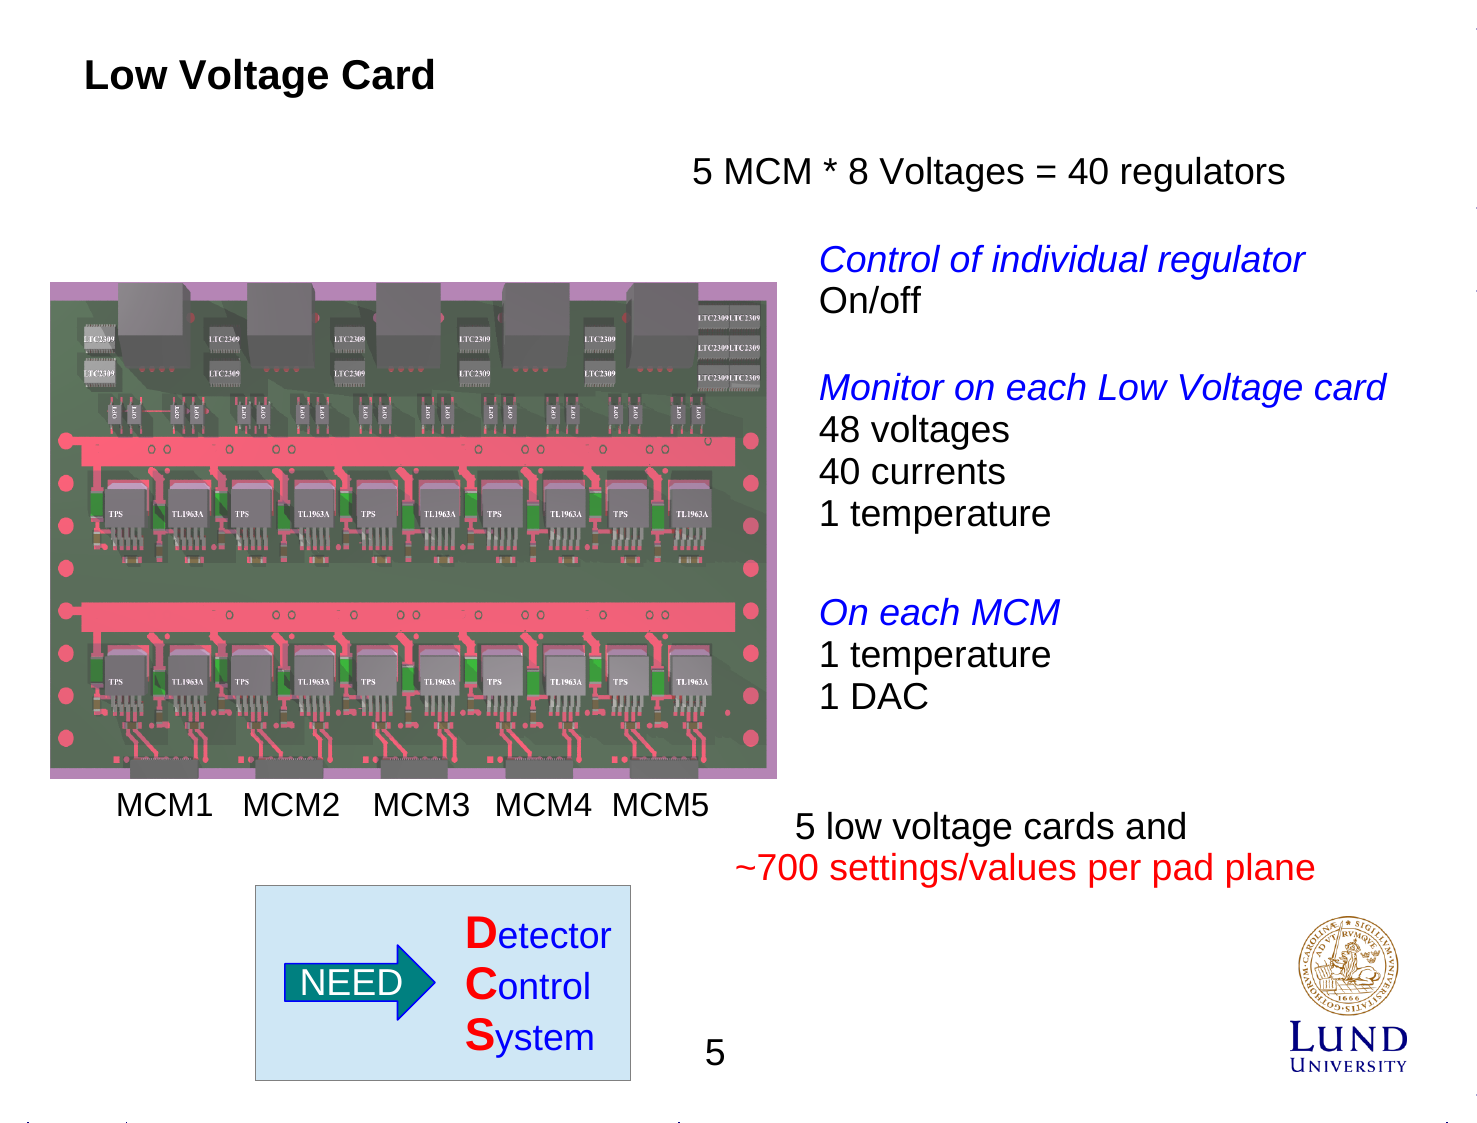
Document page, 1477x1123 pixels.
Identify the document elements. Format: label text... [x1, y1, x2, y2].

text_box MCM2 [227, 779, 355, 831]
text_box NEED [284, 945, 436, 1021]
text_box ~700 settings/values per pad plane [720, 840, 1331, 897]
text_box MCM4 [479, 779, 596, 831]
text_box MCM3 [357, 779, 485, 847]
text_box Low Voltage Card [69, 45, 466, 107]
text_box 5 MCM * 8 Voltages = 40 regulators [677, 143, 1301, 201]
text_box Monitor on each Low Voltage card 48 voltages 40 currents 1 temperature [804, 359, 1402, 542]
text_box Control of individual regulator On/off [804, 231, 1321, 330]
text_box MCM5 [596, 779, 724, 847]
picture [1290, 916, 1407, 1072]
text_box On each MCM 1 temperature 1 DAC [804, 584, 1075, 726]
text_box Detector Control System [449, 899, 622, 1041]
text_box MCM1 [100, 779, 228, 847]
picture [50, 282, 777, 779]
text_box 5 low voltage cards and [780, 798, 1202, 856]
text_box [255, 885, 631, 1081]
text_box <number> [690, 1025, 1347, 1096]
